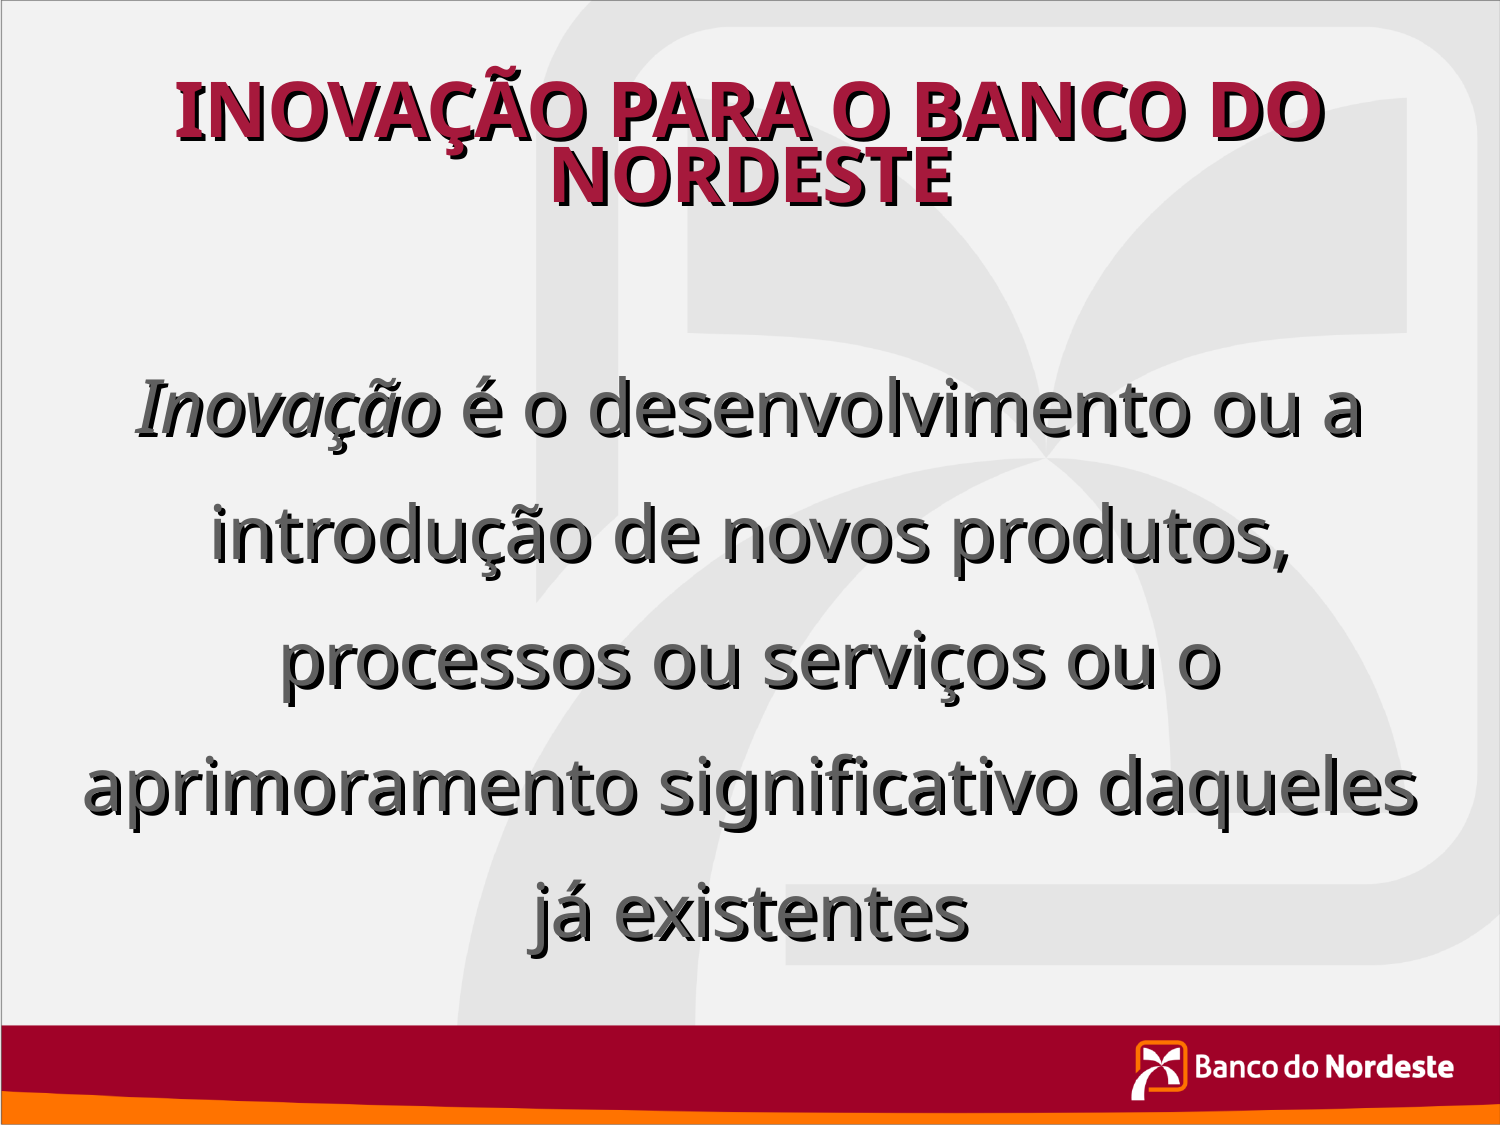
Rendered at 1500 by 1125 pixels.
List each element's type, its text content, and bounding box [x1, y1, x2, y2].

text_box Inovação é o desenvolvimento ou a introdução de novos produtos, processos ou serviços ou o aprimoramento significativo daqueles já existentes [29, 314, 1471, 835]
text_box INOVAÇÃO PARA O BANCO DO NORDESTE [0, 78, 1500, 159]
